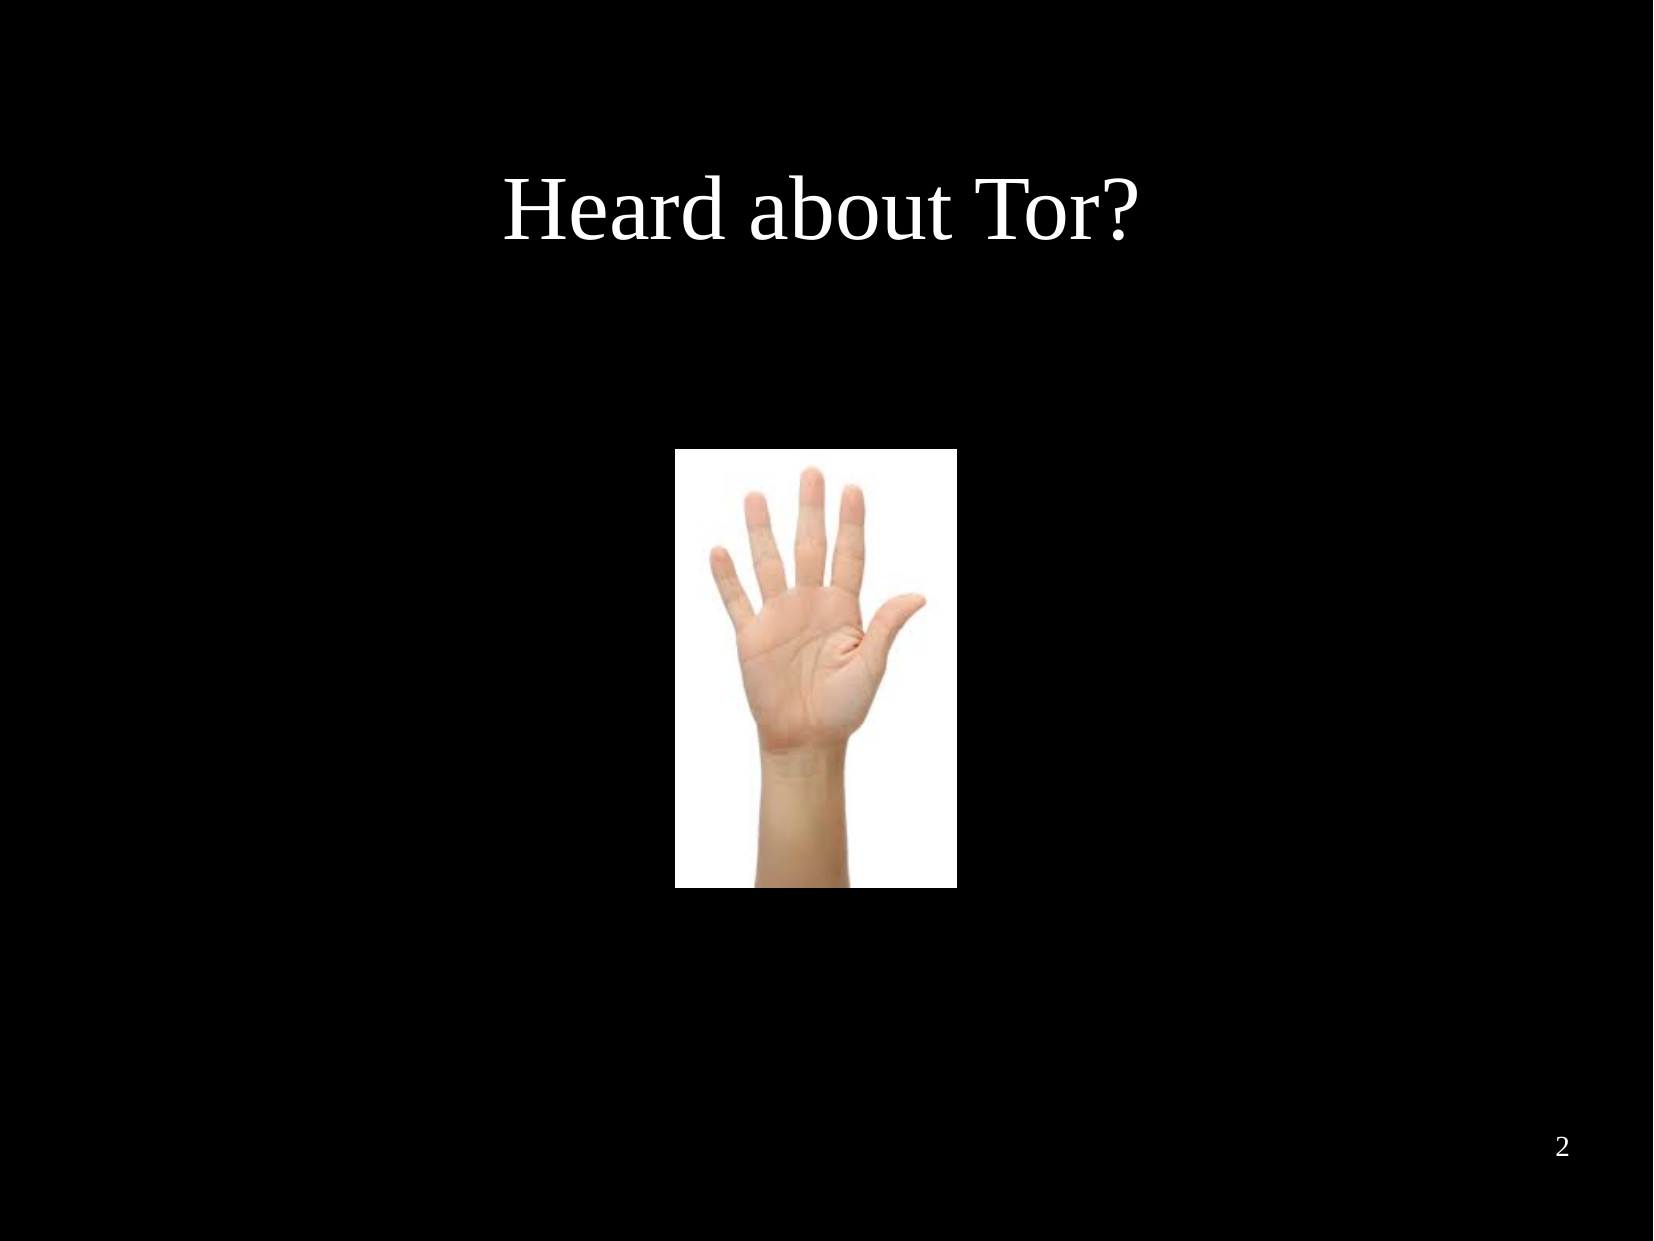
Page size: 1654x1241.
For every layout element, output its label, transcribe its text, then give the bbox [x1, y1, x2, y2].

picture [675, 449, 957, 888]
text_box Heard about Tor? [487, 150, 1157, 267]
